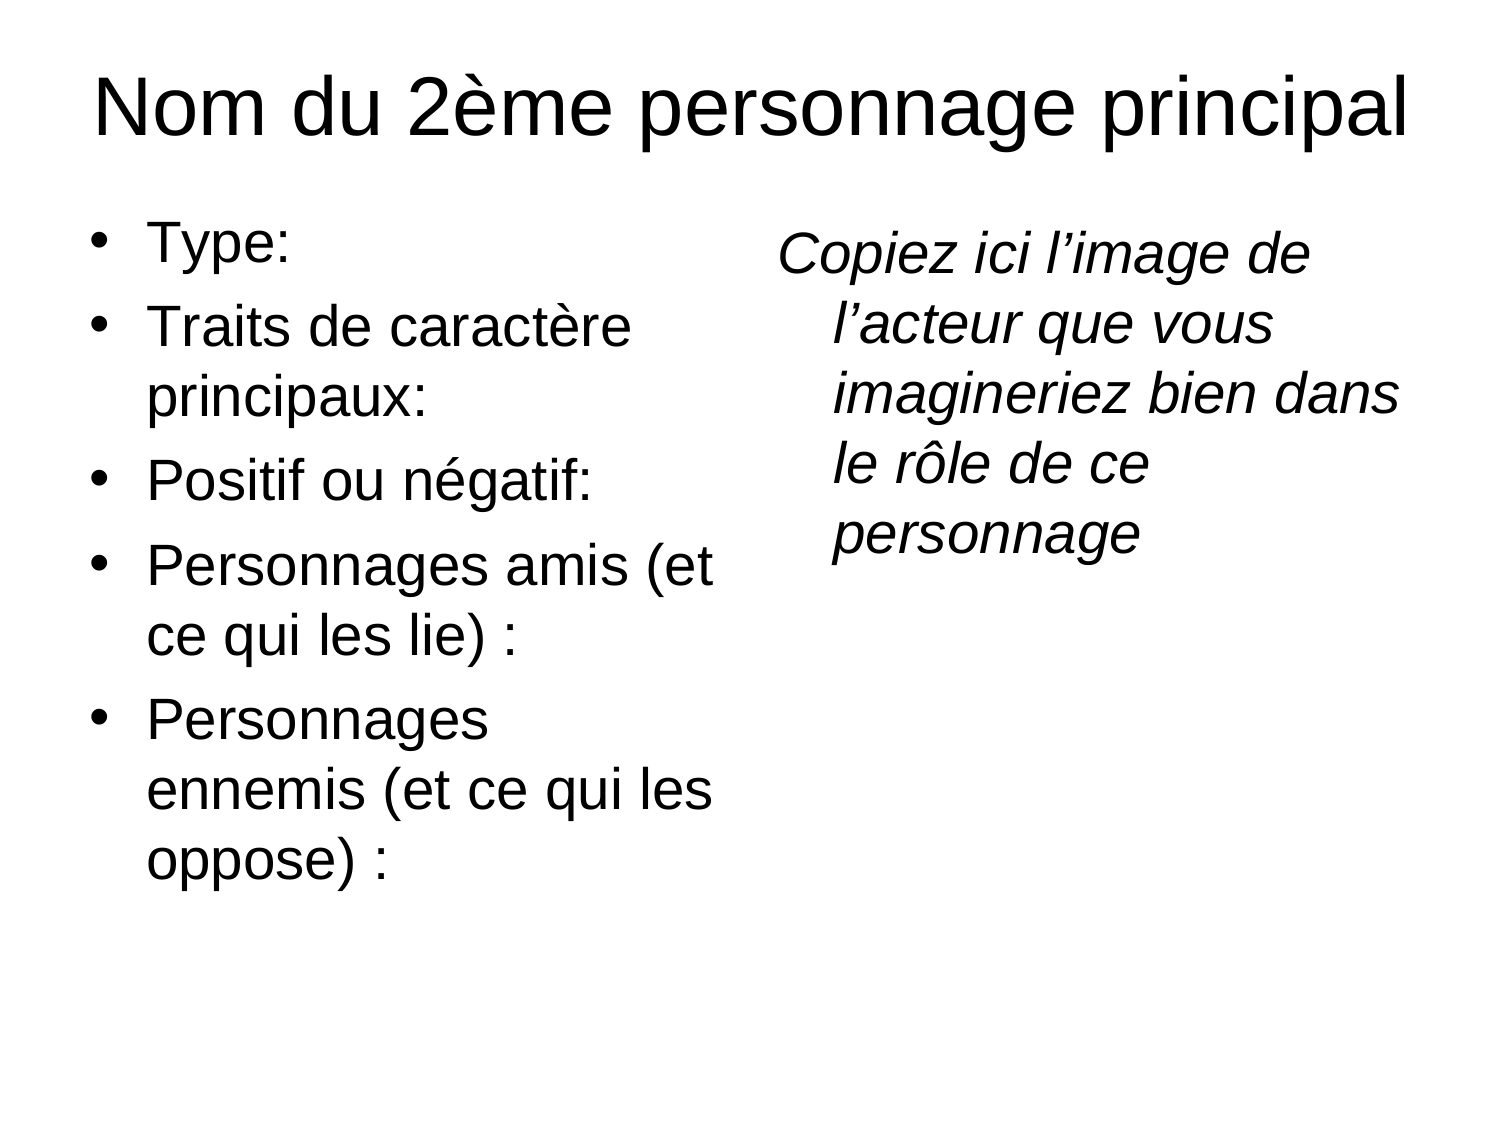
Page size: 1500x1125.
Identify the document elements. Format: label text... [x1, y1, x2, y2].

title Nom du 2ème personnage principal [76, 42, 1427, 161]
list Type: Traits de caractère principaux: Positif ou négatif: Personnages amis (et ce qui les lie) : Personnages ennemis (et ce qui les oppose) : [75, 196, 738, 1006]
list Copiez ici l’image de l’acteur que vous imagineriez bien dans le rôle de ce personnage [762, 208, 1426, 1006]
